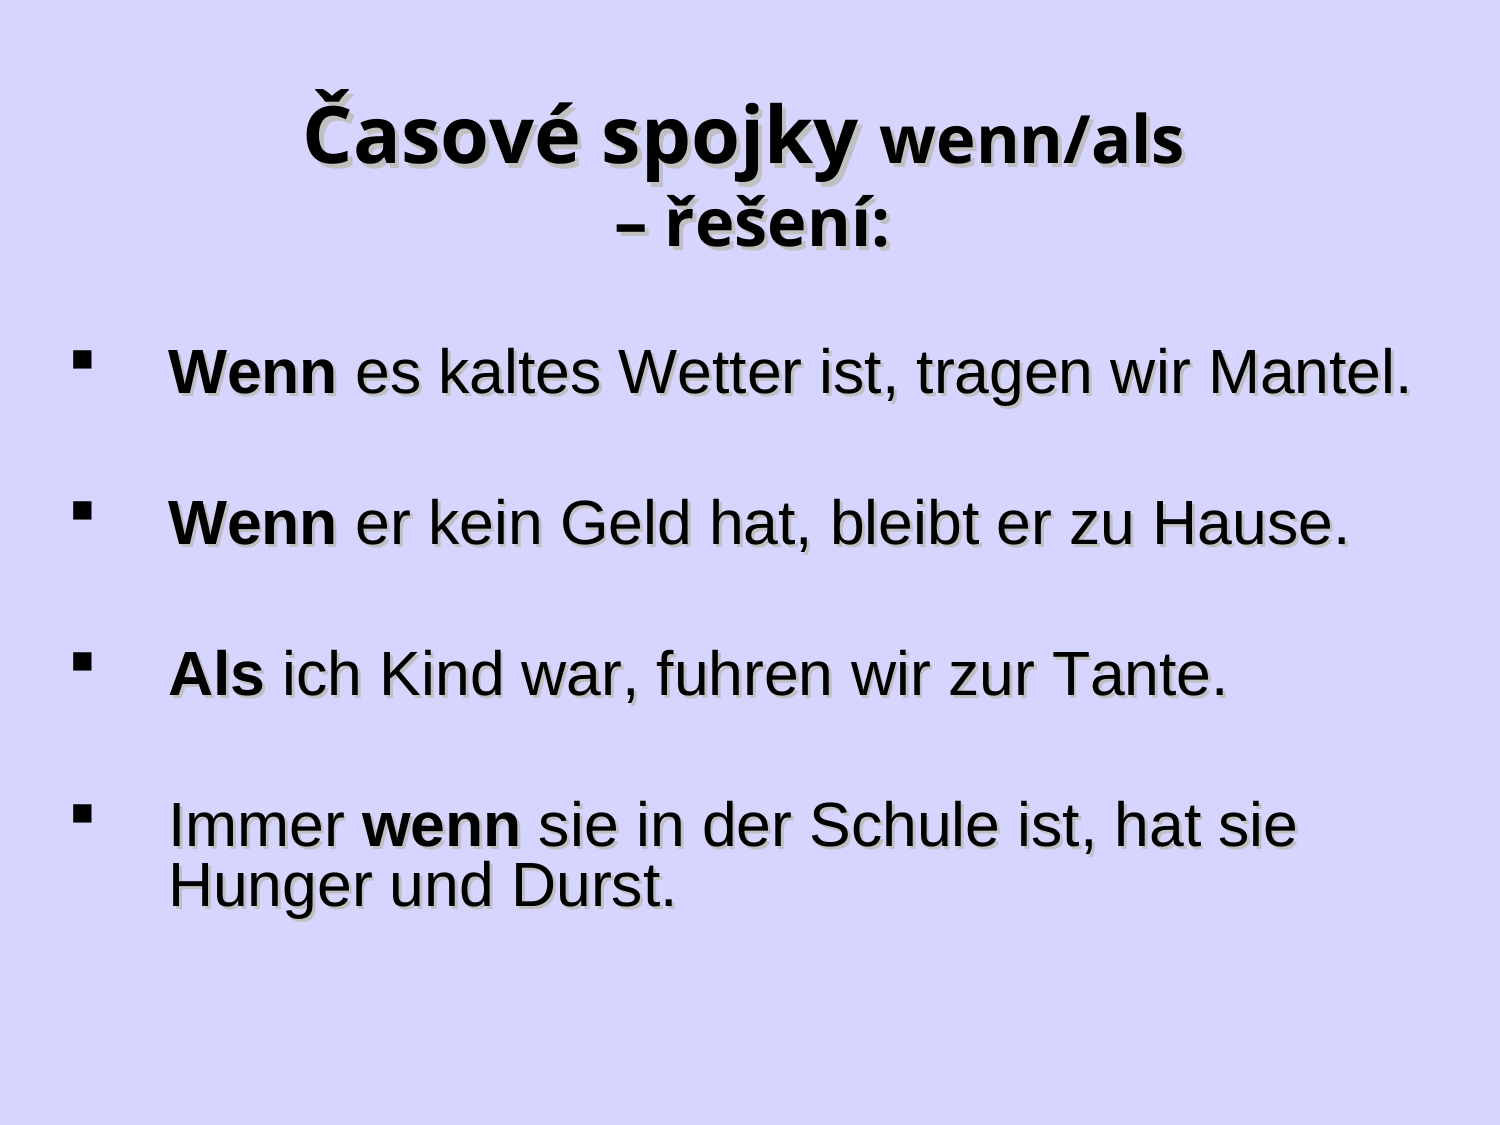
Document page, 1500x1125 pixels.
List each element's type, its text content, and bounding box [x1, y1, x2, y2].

title Časové spojky wenn/als – řešení: [64, 54, 1441, 290]
list Wenn es kaltes Wetter ist, tragen wir Mantel. Wenn er kein Geld hat, bleibt er zu Hause. Als ich Kind war, fuhren wir zur Tante. Immer wenn sie in der Schule ist, hat sie Hunger und Durst. [53, 337, 1450, 1026]
